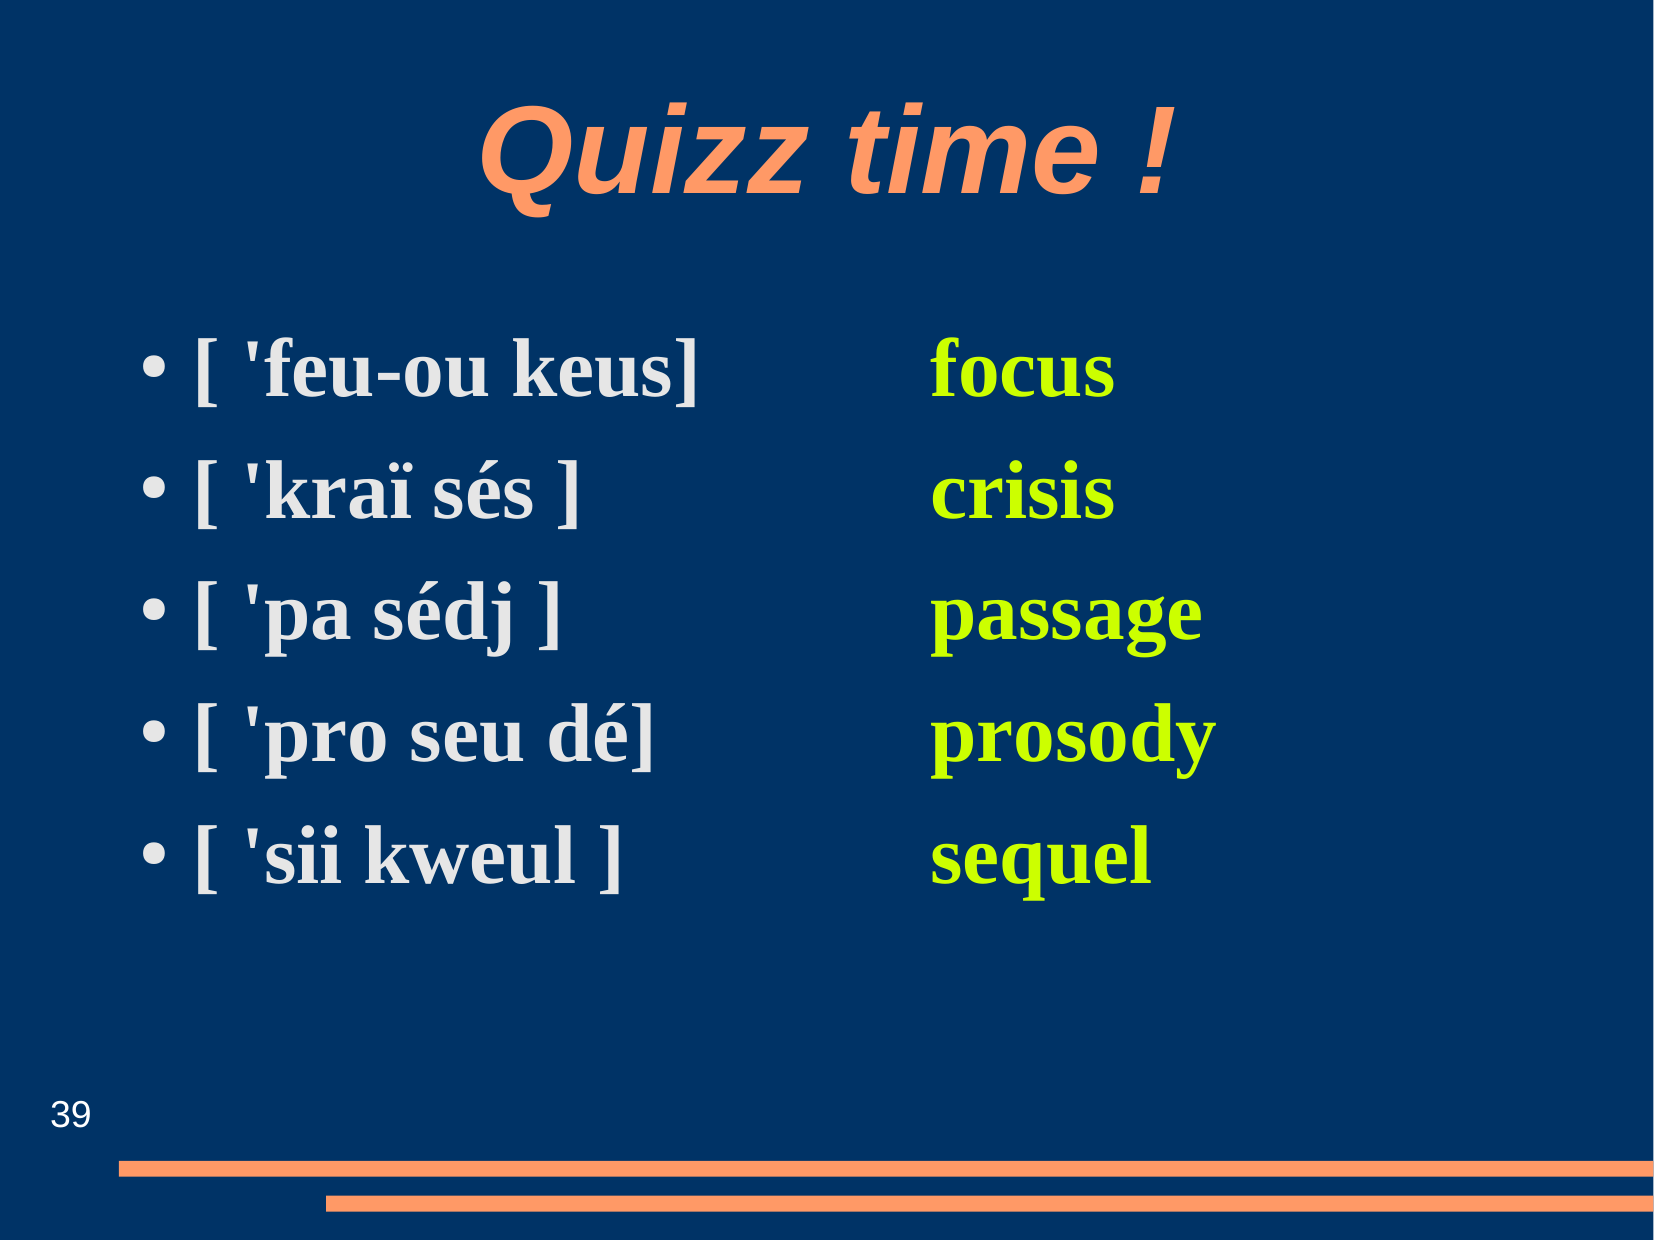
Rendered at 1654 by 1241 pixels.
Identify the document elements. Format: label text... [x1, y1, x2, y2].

list [ 'feu-ou keus] focus [ 'kraï sés ] crisis [ 'pa sédj ] passage [ 'pro seu dé] prosody [ 'sii kweul ] sequel [121, 322, 1561, 1132]
title Quizz time ! [121, 46, 1534, 254]
